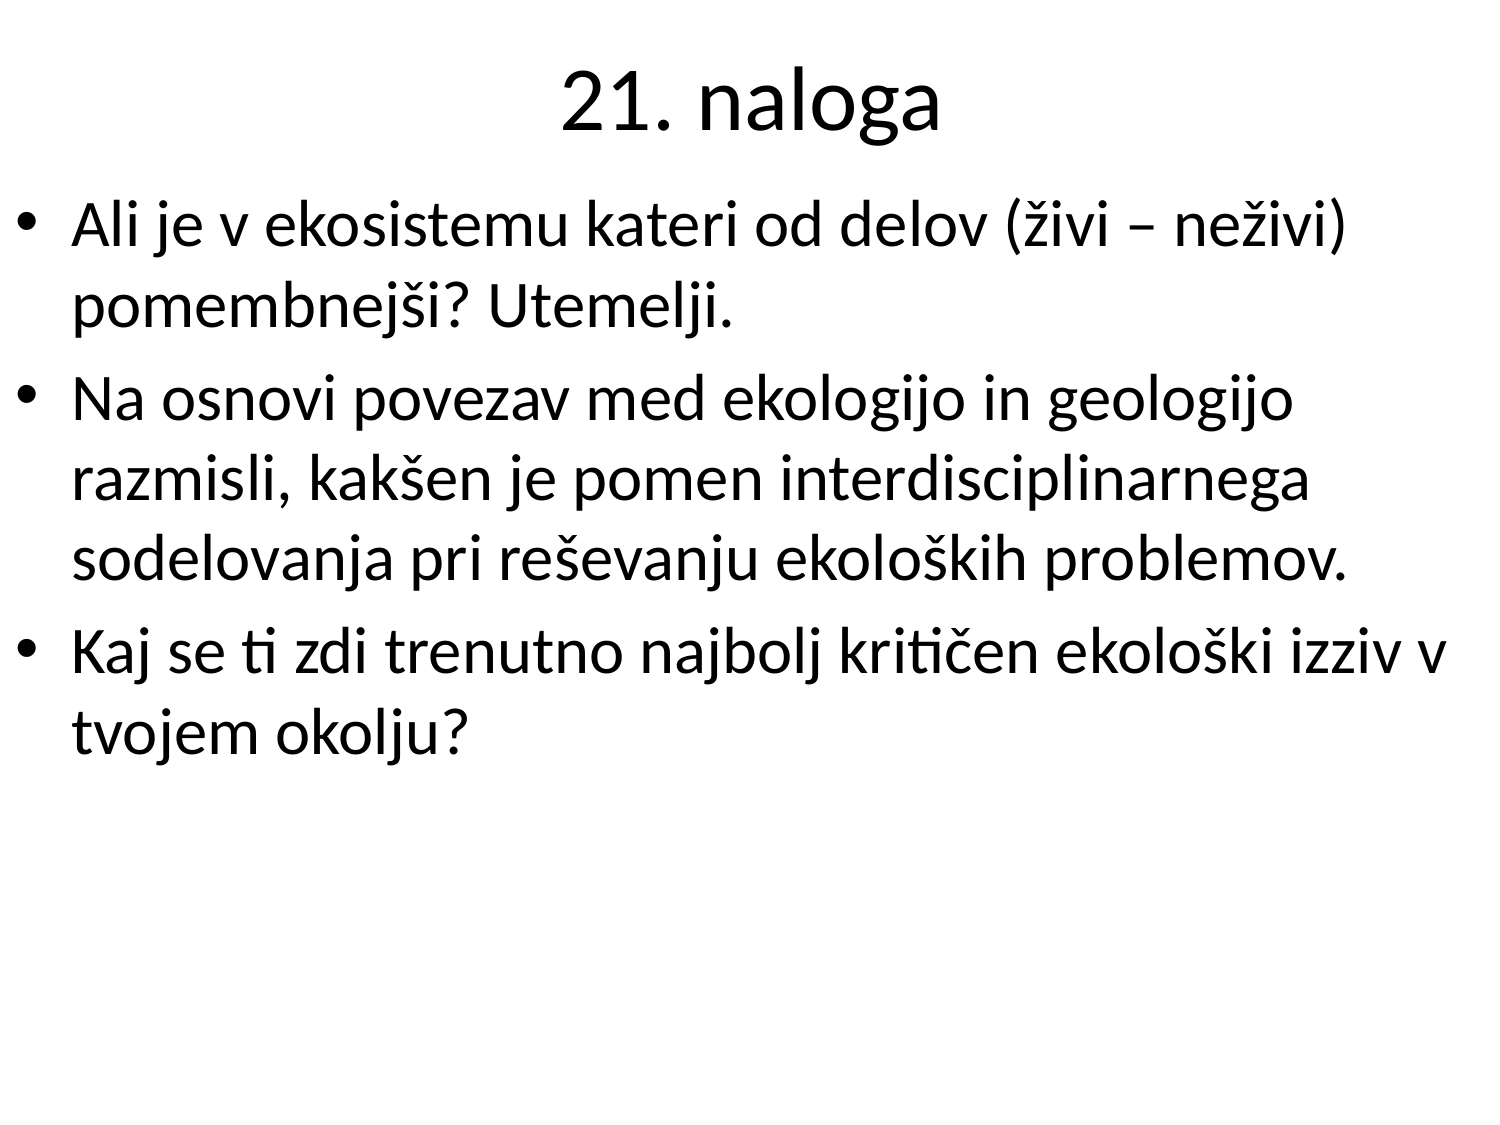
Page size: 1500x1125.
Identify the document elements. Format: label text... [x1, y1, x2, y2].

list Ali je v ekosistemu kateri od delov (živi – neživi) pomembnejši? Utemelji. Na osnovi povezav med ekologijo in geologijo razmisli, kakšen je pomen interdisciplinarnega sodelovanja pri reševanju ekoloških problemov. Kaj se ti zdi trenutno najbolj kritičen ekološki izziv v tvojem okolju? [0, 172, 1500, 1005]
title 21. naloga [76, 0, 1427, 172]
